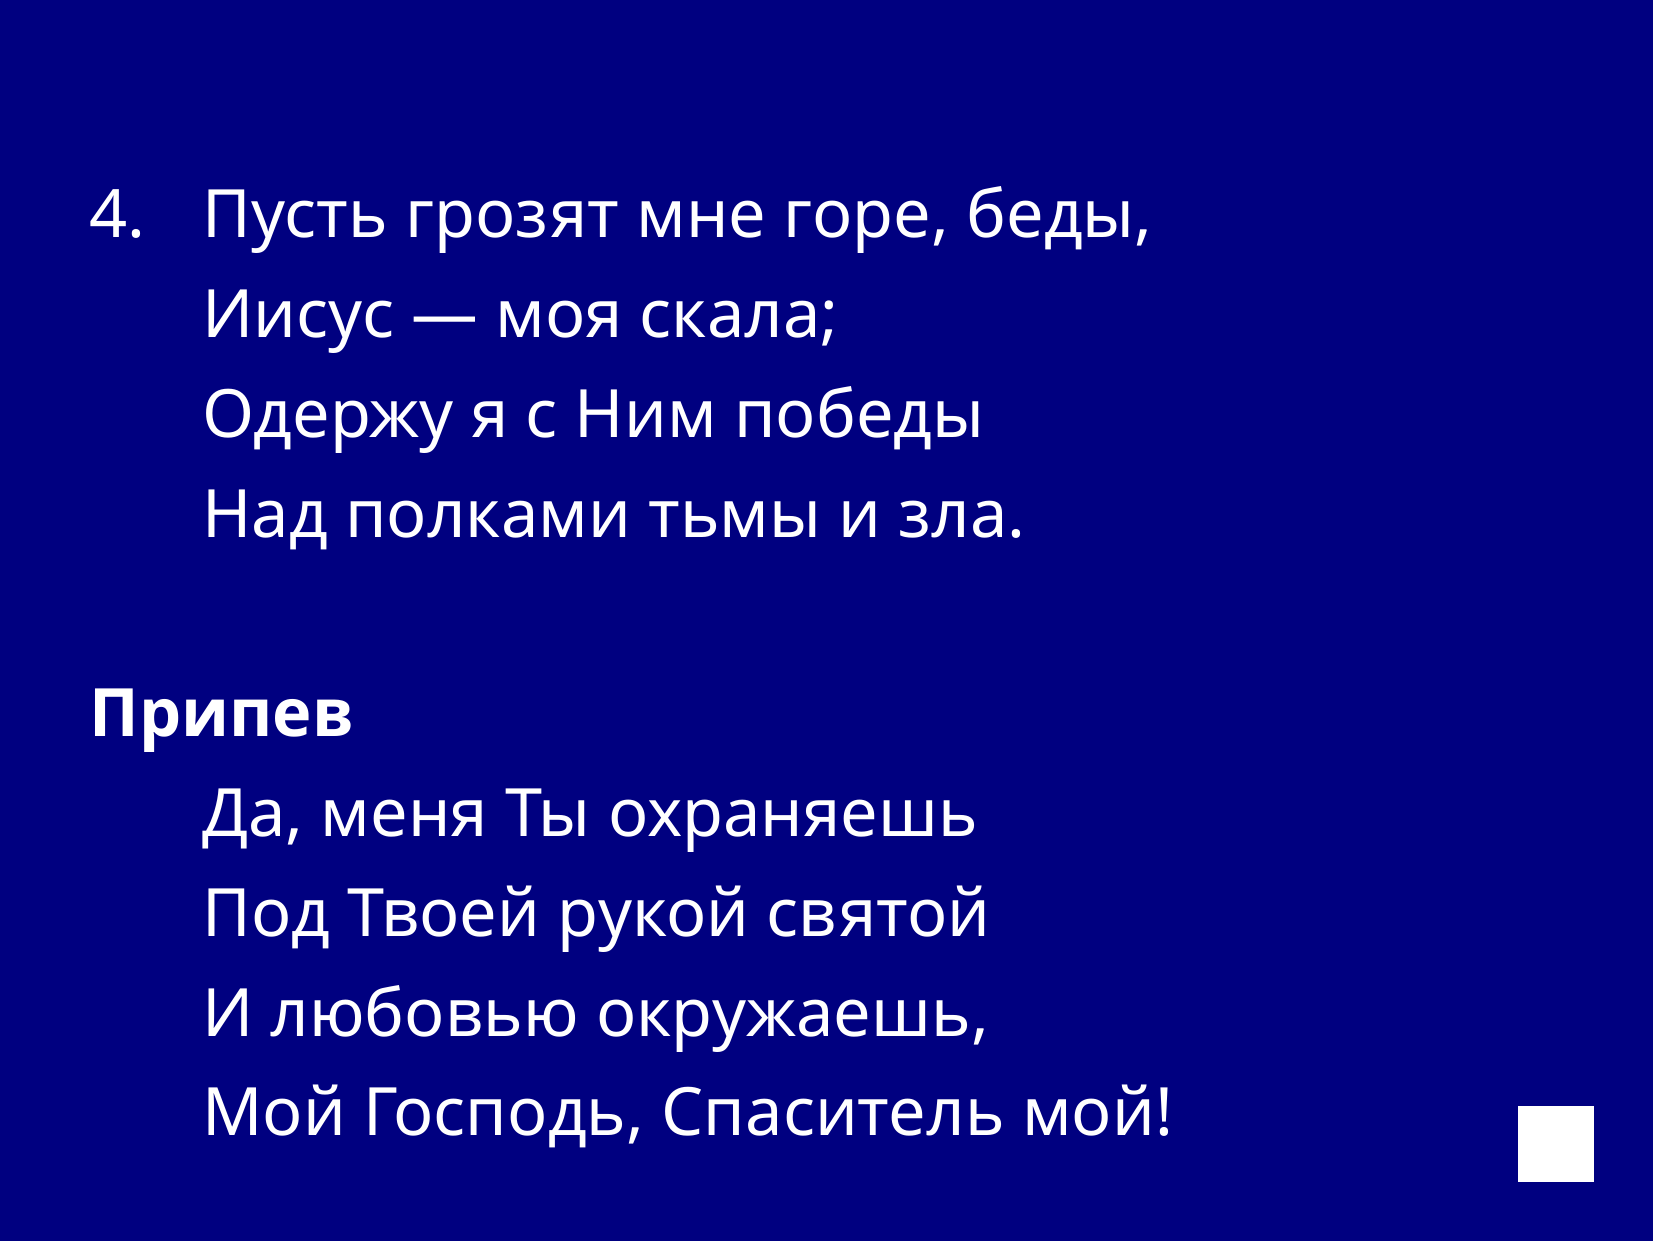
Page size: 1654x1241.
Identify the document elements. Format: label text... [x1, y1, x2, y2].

text_box [1518, 1106, 1594, 1182]
text_box 4. Пусть грозят мне горе, беды, Иисус — моя скала; Одержу я с Ним победы Над полками тьмы и зла. Припев Да, меня Ты охраняешь Под Твоей рукой святой И любовью окружаешь, Мой Господь, Спаситель мой! [75, 150, 1576, 1163]
